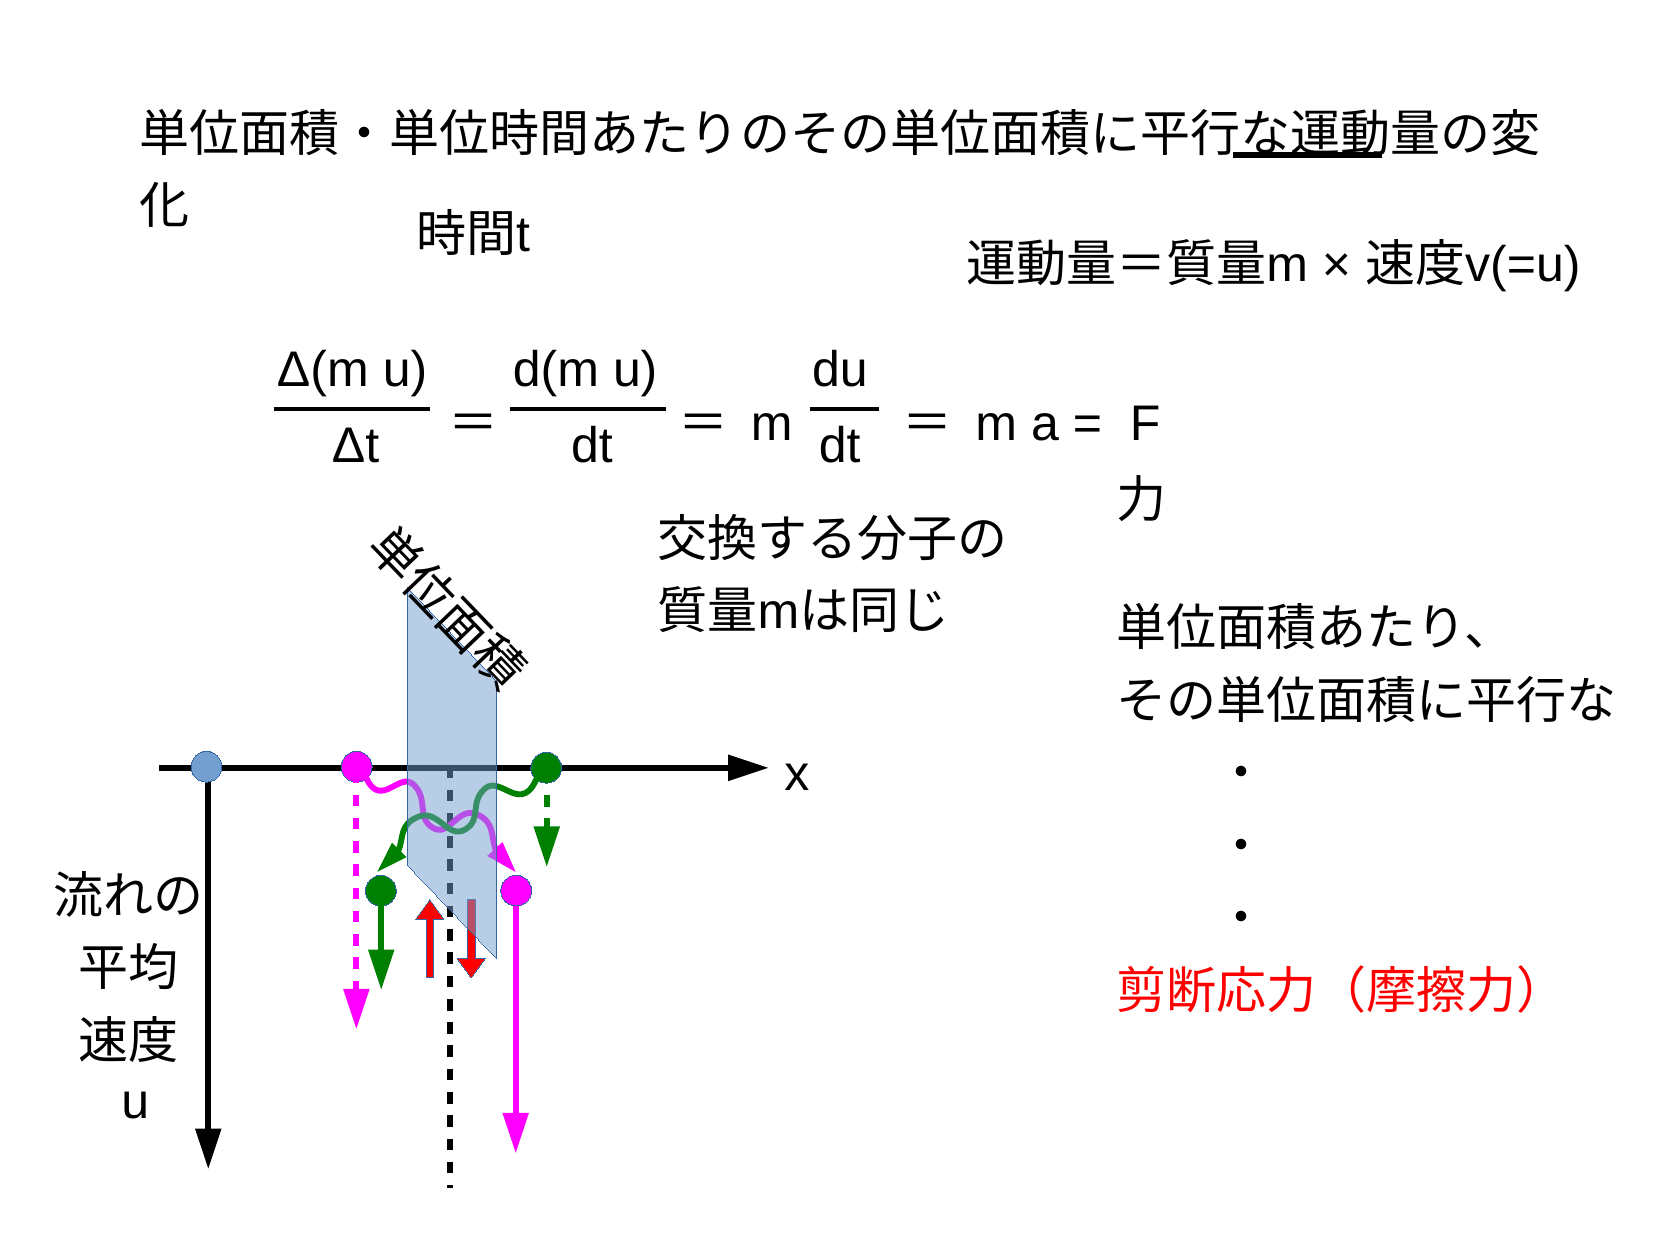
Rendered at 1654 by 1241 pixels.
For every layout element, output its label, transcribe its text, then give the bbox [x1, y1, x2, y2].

text_box dt [498, 410, 663, 496]
text_box Δt [262, 410, 450, 496]
text_box 力 単位面積あたり、 その単位面積に平行な ・ ・ ・ 剪断応力（摩擦力） [1101, 451, 1648, 917]
text_box 時間t [401, 186, 610, 308]
text_box x [769, 737, 831, 809]
text_box ＝ m [663, 374, 746, 491]
text_box ＝ m a = F [934, 374, 1335, 502]
text_box 単位面積 [355, 492, 561, 704]
text_box [530, 752, 562, 783]
text_box [365, 875, 397, 906]
text_box [407, 593, 497, 978]
text_box Δ(m u) [262, 333, 450, 410]
text_box ＝ [433, 374, 498, 443]
text_box [415, 899, 444, 978]
text_box [500, 875, 532, 906]
text_box 流れの 平均 速度 u [30, 847, 226, 1119]
text_box [341, 751, 373, 782]
text_box [191, 751, 222, 783]
text_box dt [746, 410, 934, 491]
text_box 交換する分子の 質量mは同じ [642, 491, 1041, 612]
text_box 運動量＝質量m × 速度v(=u) [951, 216, 1617, 343]
text_box d(m u) [498, 333, 686, 410]
text_box du [746, 333, 934, 410]
text_box 単位面積・単位時間あたりのその単位面積に平行な運動量の変化 [125, 85, 1604, 162]
